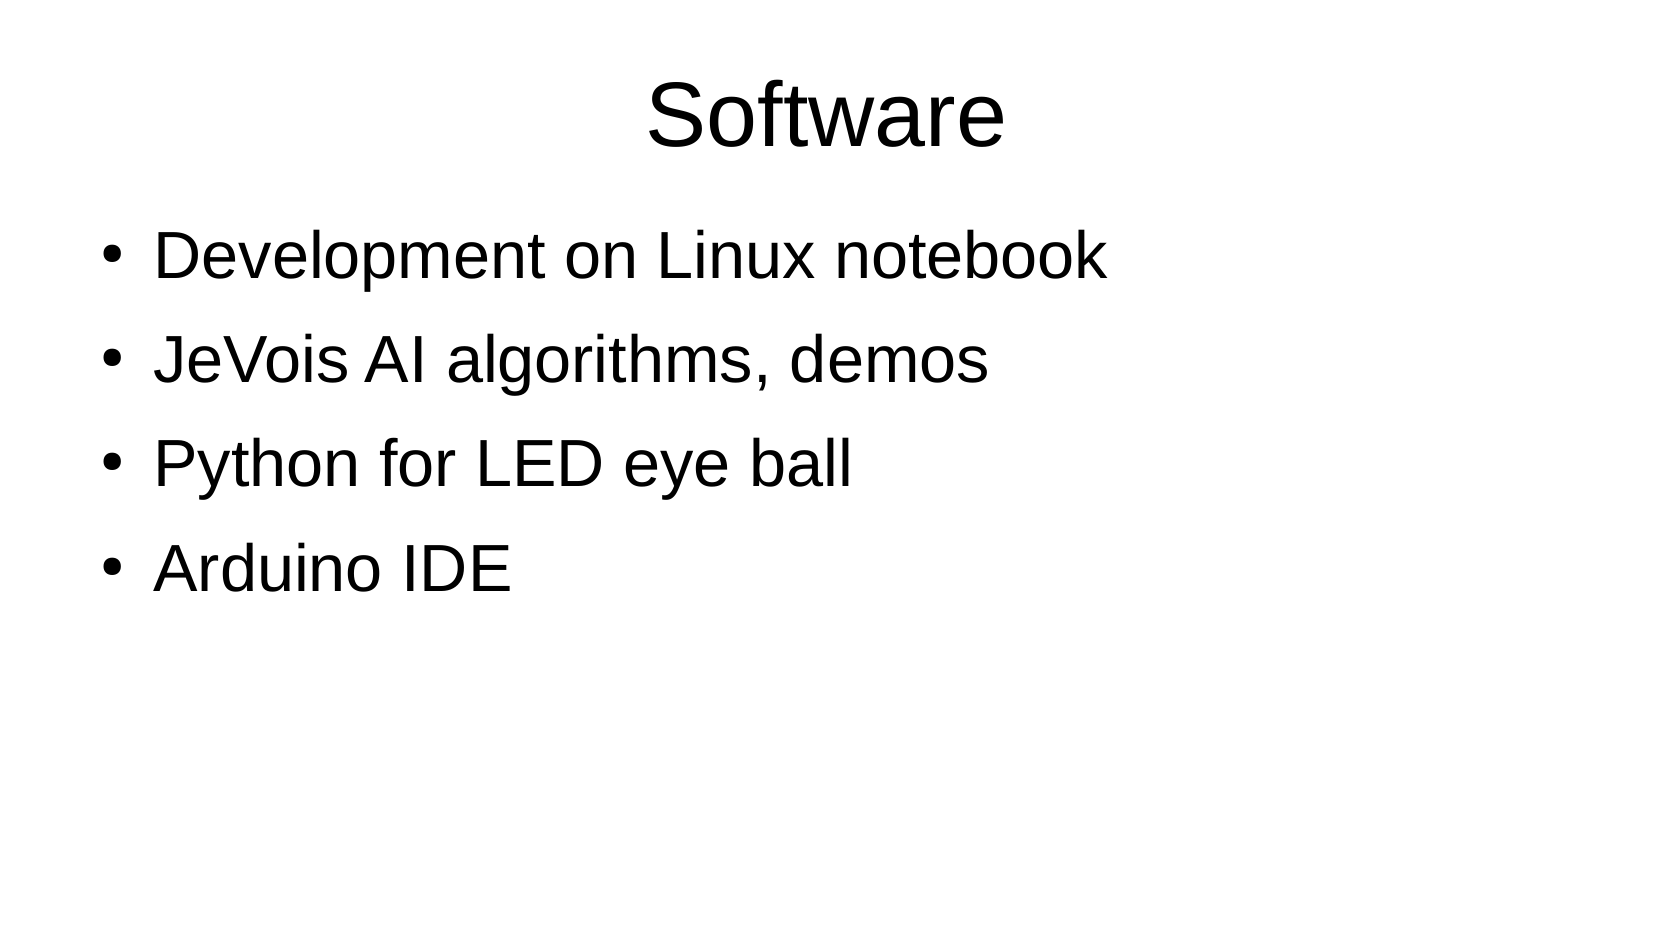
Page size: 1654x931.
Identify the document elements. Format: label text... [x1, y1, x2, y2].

list Development on Linux notebook JeVois AI algorithms, demos Python for LED eye ball Arduino IDE [82, 217, 1571, 758]
title Software [82, 37, 1571, 193]
